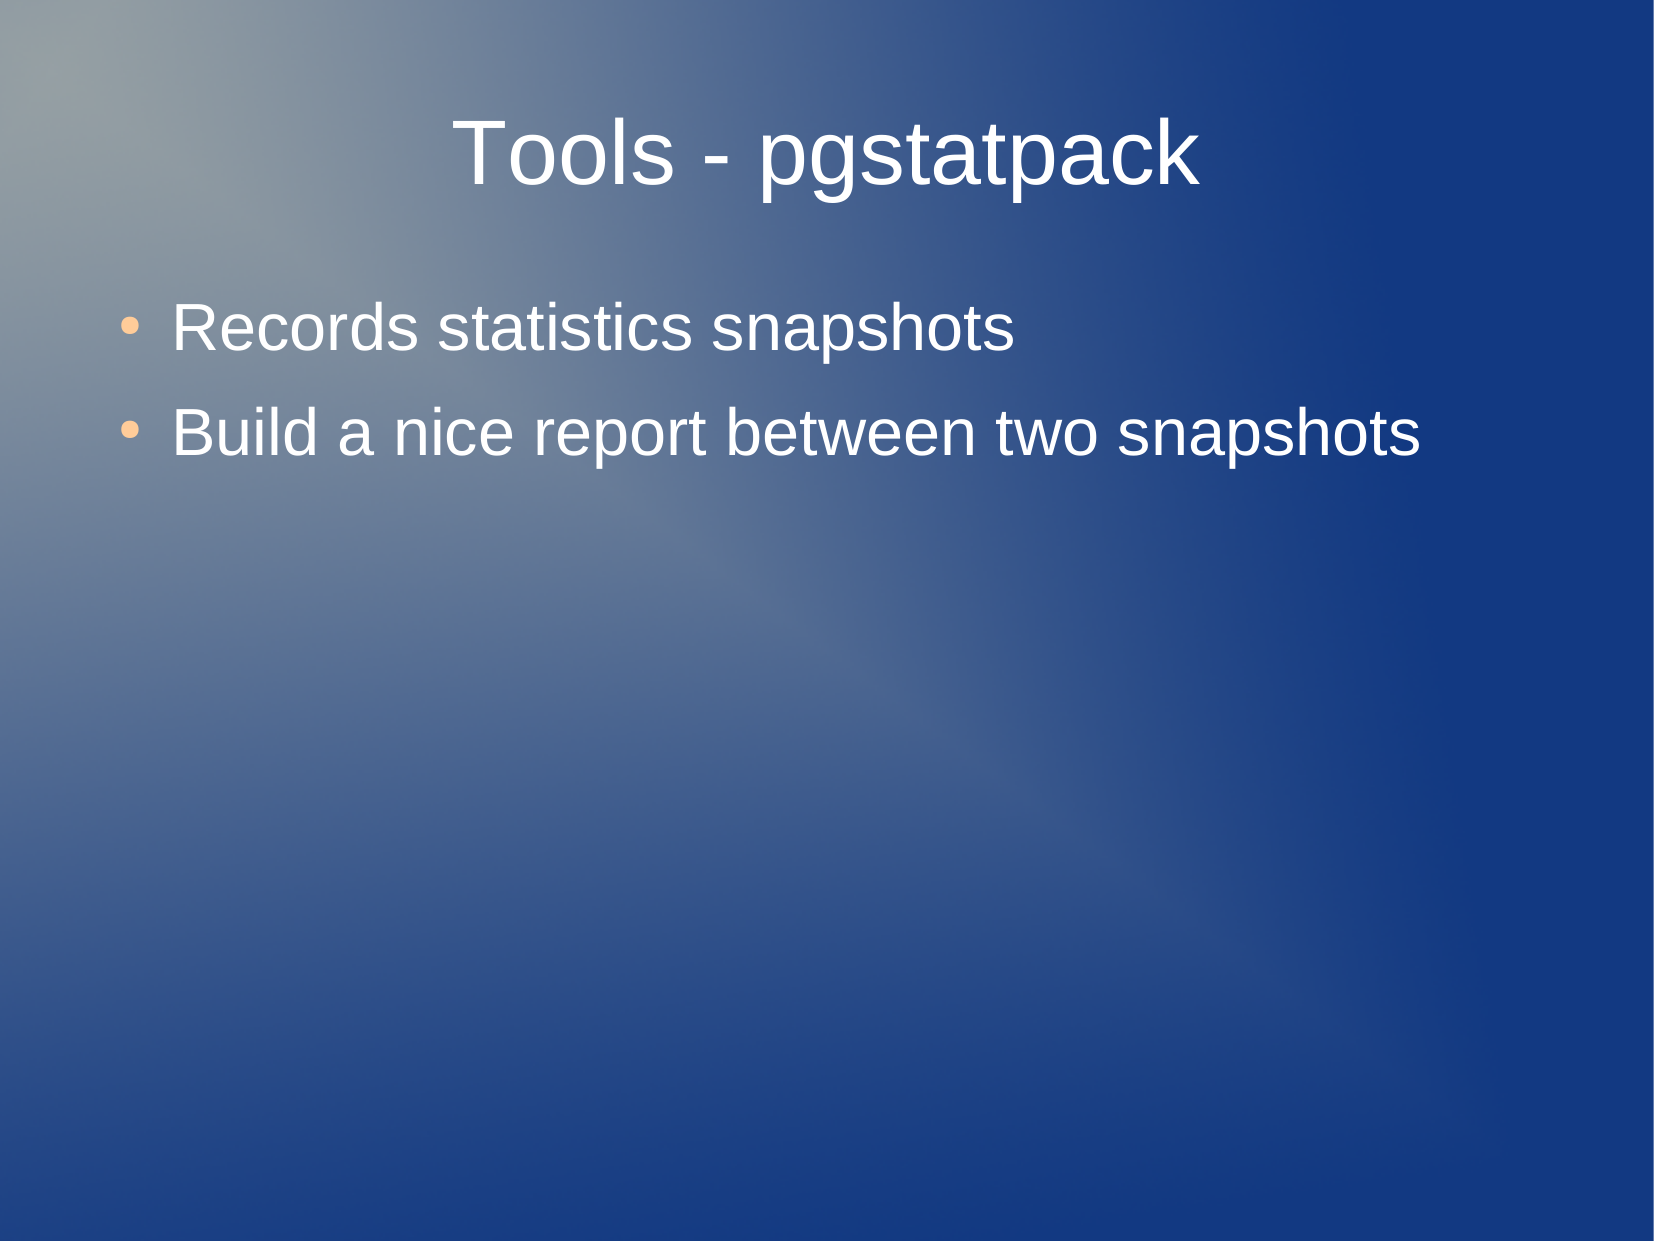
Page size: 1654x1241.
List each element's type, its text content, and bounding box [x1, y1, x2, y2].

list Records statistics snapshots Build a nice report between two snapshots [82, 290, 1571, 1109]
title Tools - pgstatpack [82, 49, 1571, 257]
picture [0, 0, 1654, 1241]
